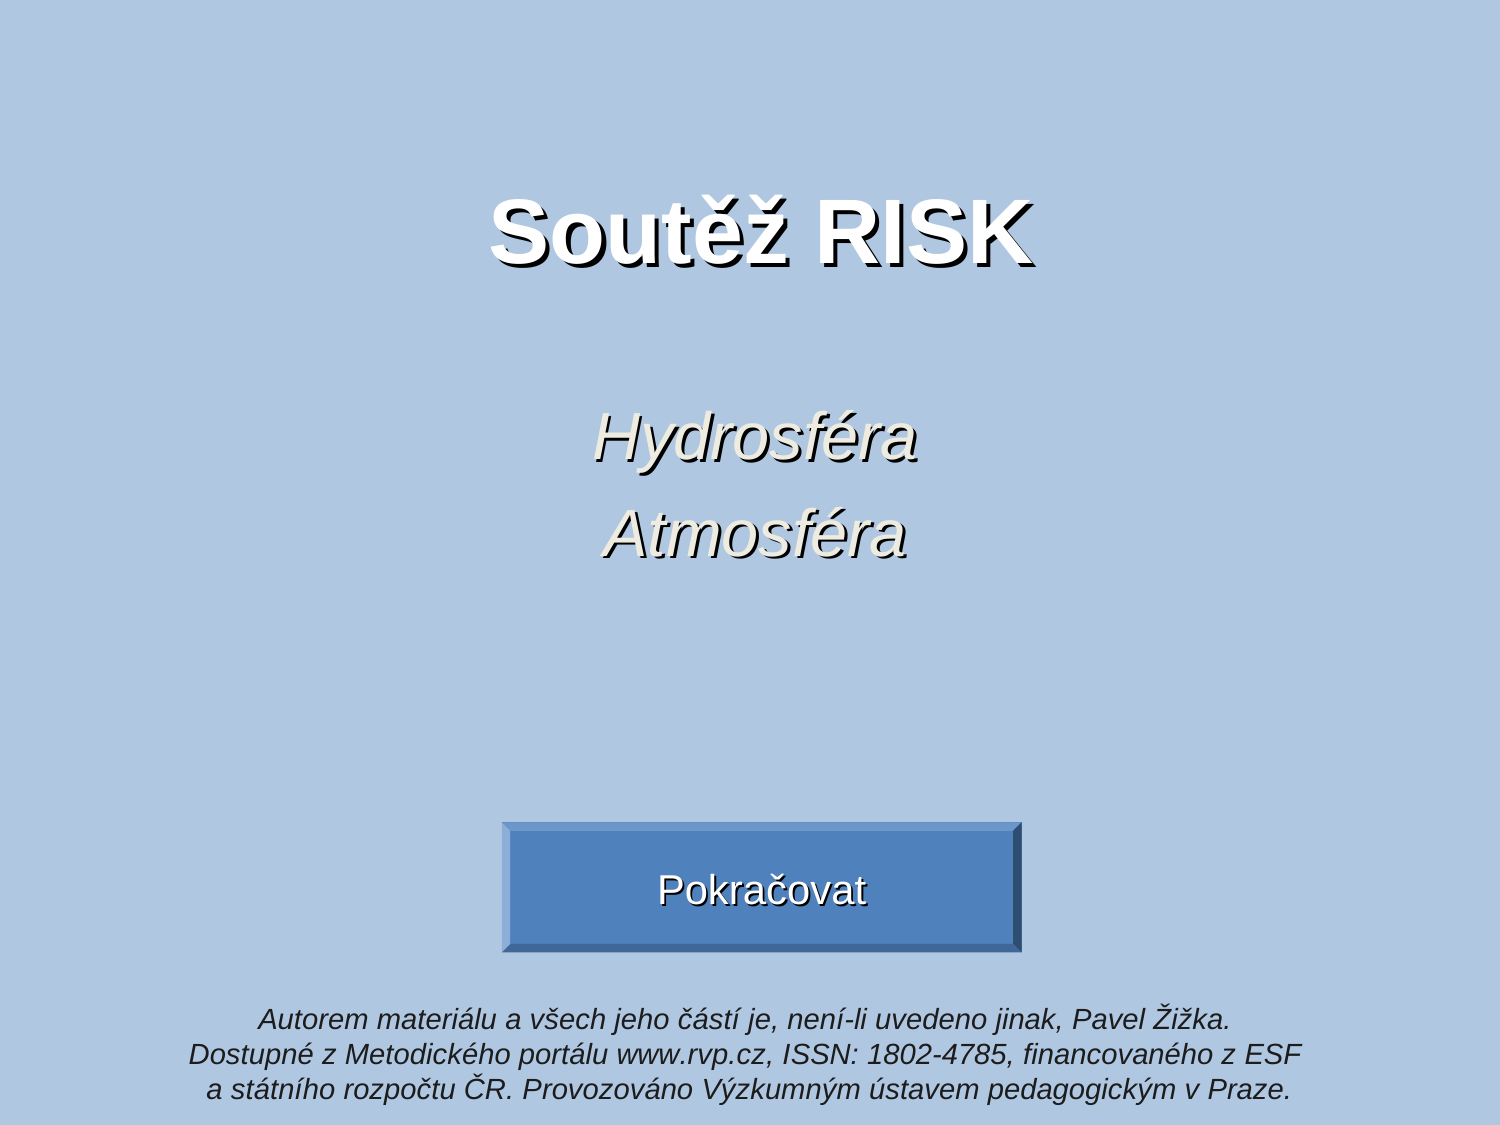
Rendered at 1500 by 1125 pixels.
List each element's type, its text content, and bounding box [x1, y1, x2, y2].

text_box Autorem materiálu a všech jeho částí je, není-li uvedeno jinak, Pavel Žižka. Dostupné z Metodického portálu www.rvp.cz, ISSN: 1802-4785, financovaného z ESF a státního rozpočtu ČR. Provozováno Výzkumným ústavem pedagogickým v Praze. [0, 1023, 1500, 1084]
title Soutěž RISK [123, 160, 1399, 403]
text_box Hydrosféra Atmosféra [230, 385, 1281, 673]
text_box Pokračovat [511, 831, 1013, 943]
